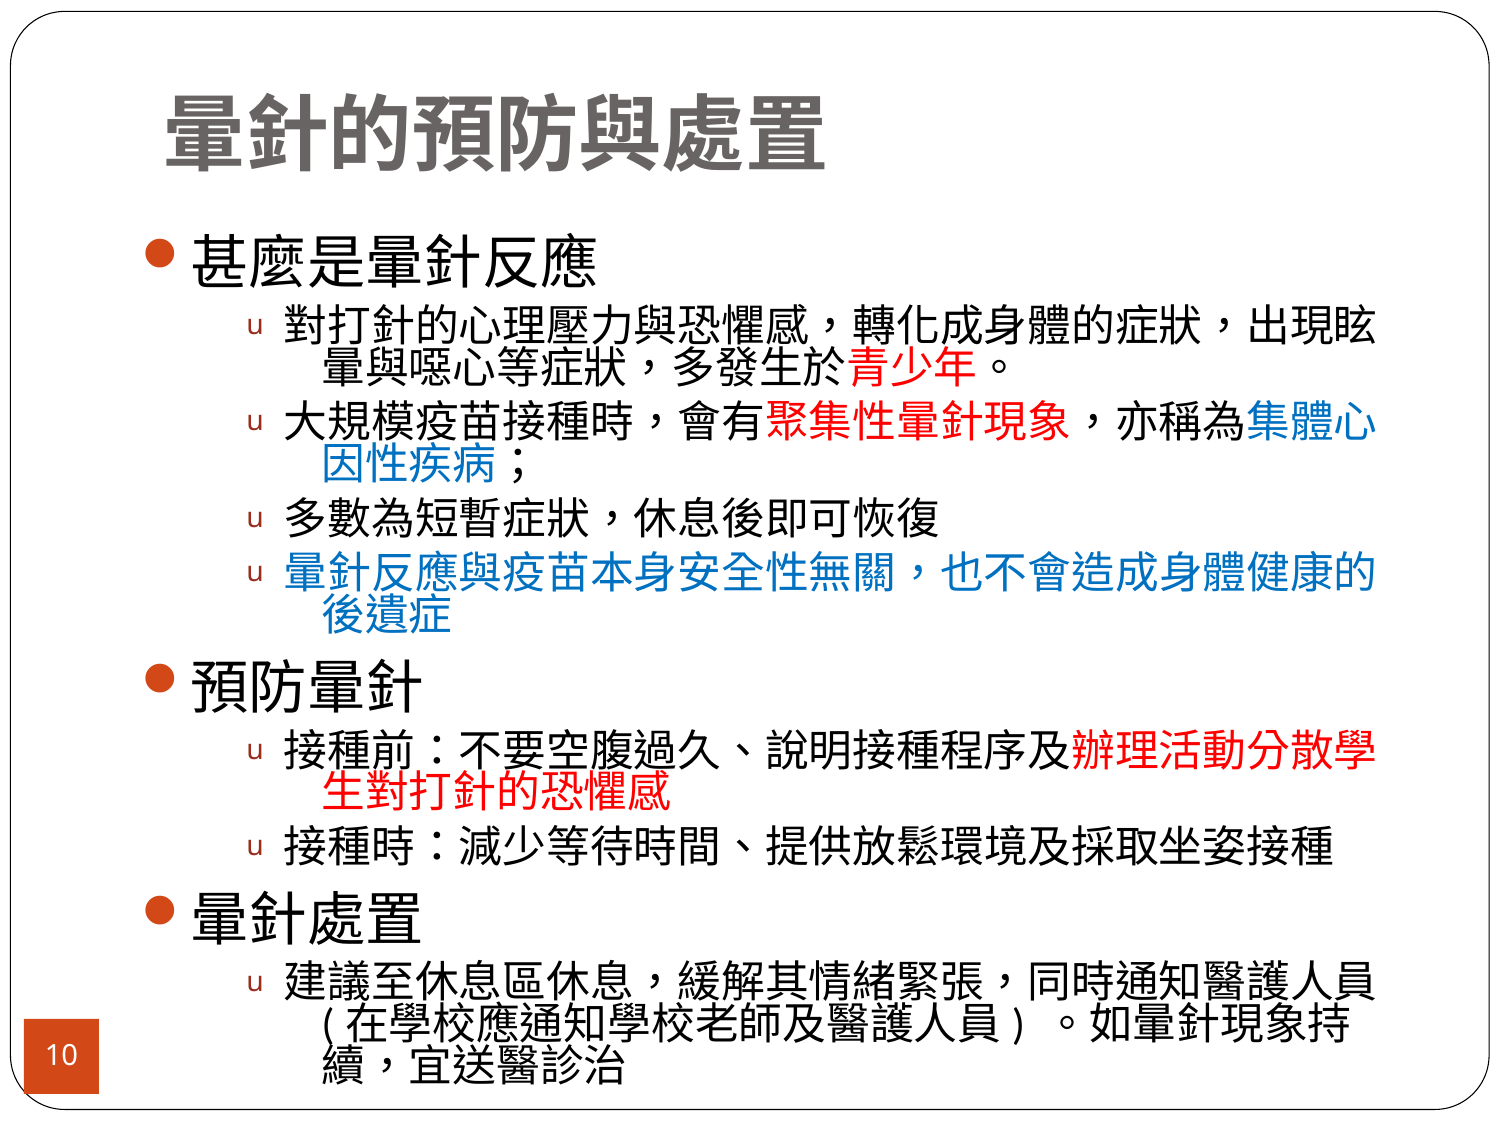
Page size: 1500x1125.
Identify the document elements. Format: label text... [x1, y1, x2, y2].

title 暈針的預防與處置 [147, 45, 1426, 197]
text_box [23, 1018, 99, 1094]
list 甚麼是暈針反應 對打針的心理壓力與恐懼感，轉化成身體的症狀，出現眩暈與噁心等症狀，多發生於青少年。 大規模疫苗接種時，會有聚集性暈針現象，亦稱為集體心因性疾病； 多數為短暫症狀，休息後即可恢復 暈針反應與疫苗本身安全性無關，也不會造成身體健康的後遺症 預防暈針 接種前：不要空腹過久、說明接種程序及辦理活動分散學生對打針的恐懼感 接種時：減少等待時間、提供放鬆環境及採取坐姿接種 暈針處置 建議至休息區休息，緩解其情緒緊張，同時通知醫護人員(在學校應通知學校老師及醫護人員) 。如暈針現象持續，宜送醫診治 [126, 231, 1400, 1120]
